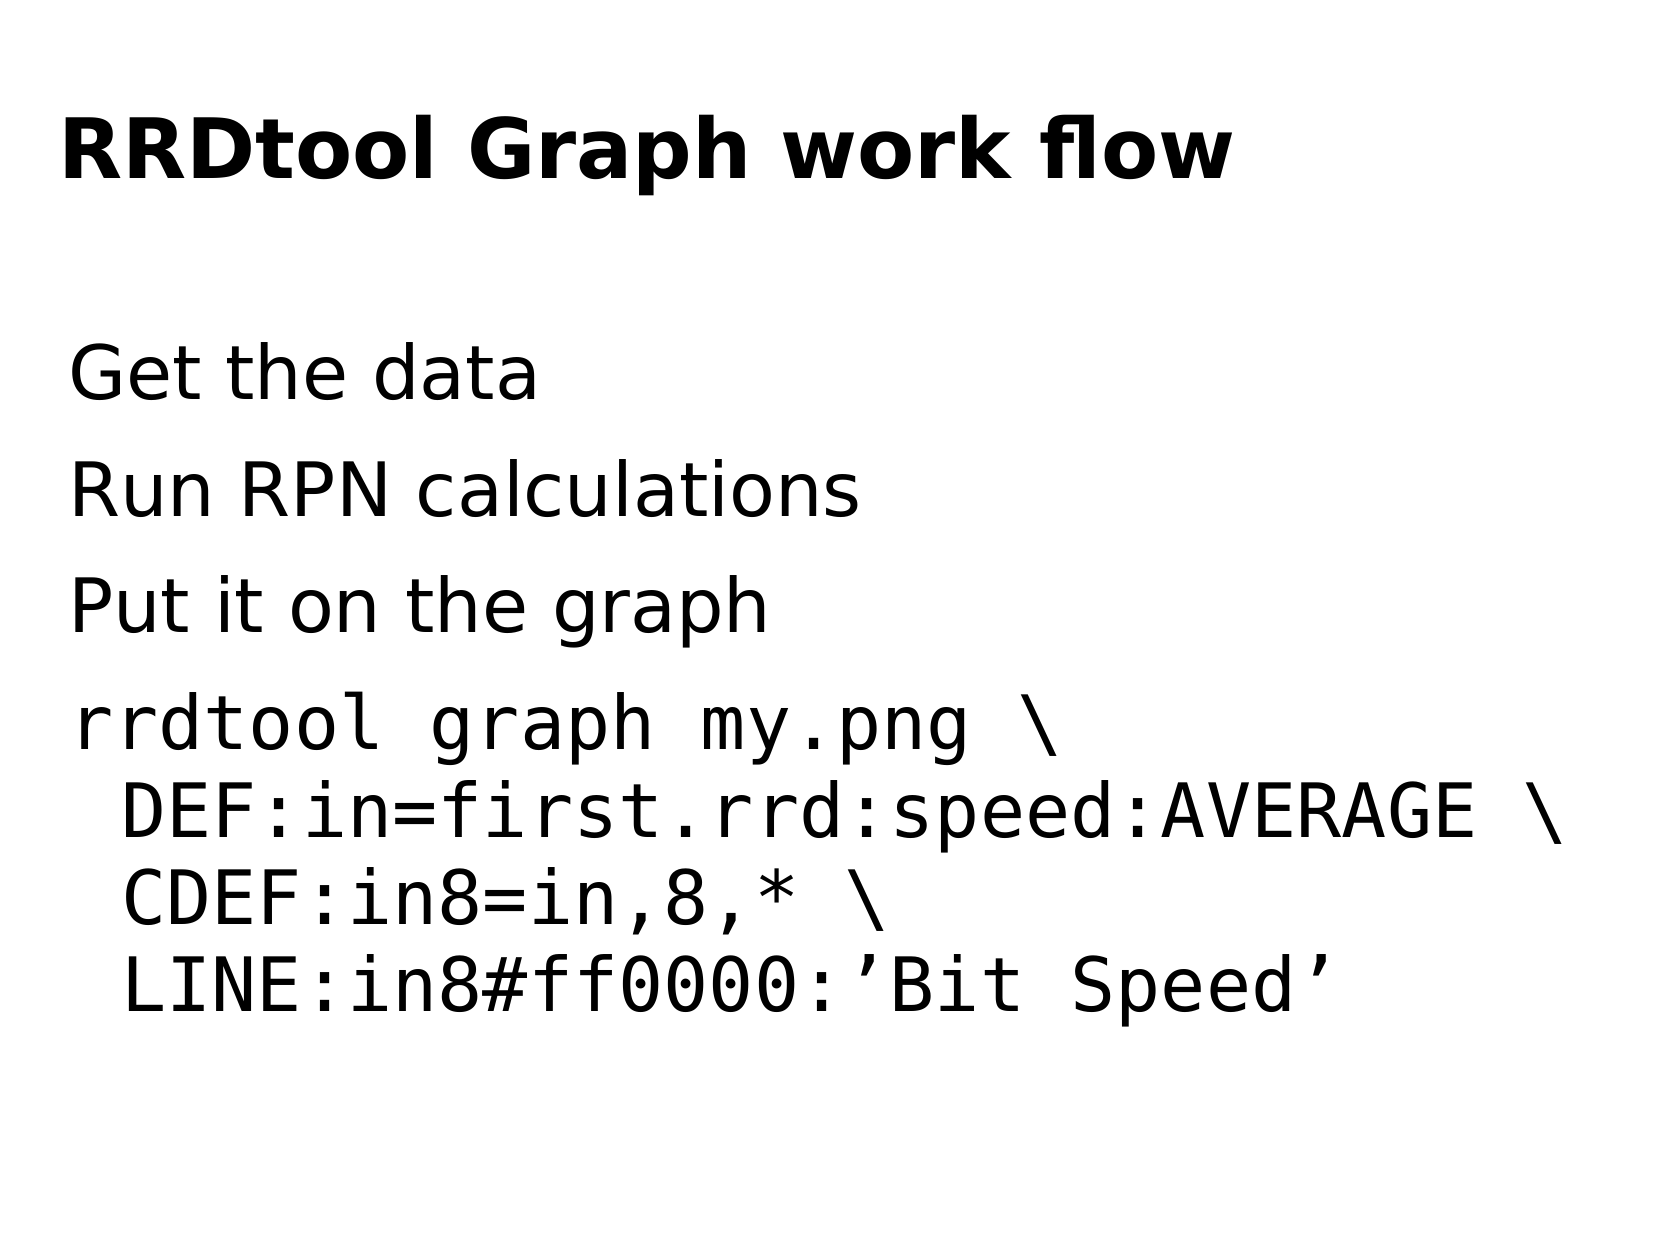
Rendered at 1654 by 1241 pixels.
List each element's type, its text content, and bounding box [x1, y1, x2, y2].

list Get the data Run RPN calculations Put it on the graph rrdtool graph my.png \ DEF:in=first.rrd:speed:AVERAGE \ CDEF:in8=in,8,* \ LINE:in8#ff0000:’Bit Speed’ [50, 329, 1571, 1084]
title RRDtool Graph work flow [59, 75, 1607, 225]
